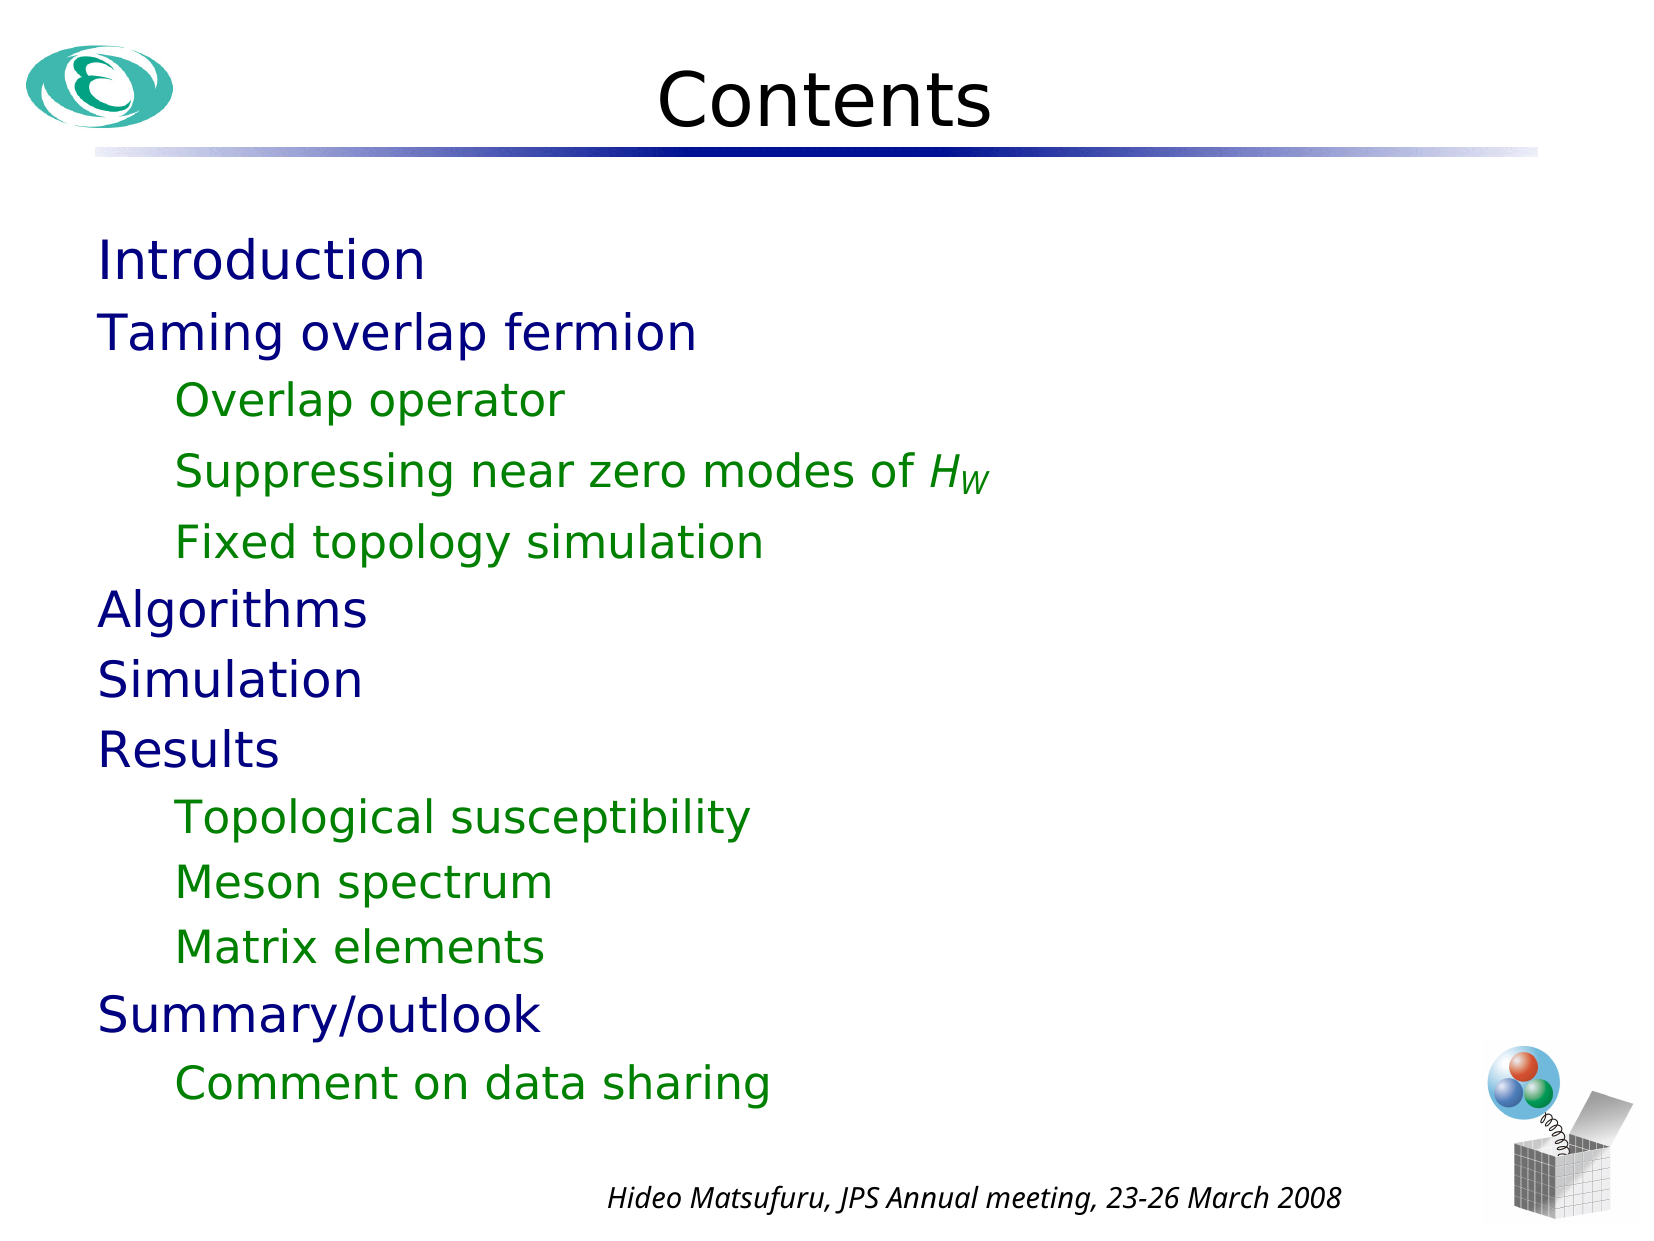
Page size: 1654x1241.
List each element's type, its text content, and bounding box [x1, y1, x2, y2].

picture [1482, 1039, 1639, 1226]
picture [20, 37, 179, 136]
title Contents [201, 47, 1450, 154]
picture [95, 147, 1538, 157]
list Introduction Taming overlap fermion Overlap operator Suppressing near zero modes of HW Fixed topology simulation Algorithms Simulation Results Topological susceptibility Meson spectrum Matrix elements Summary/outlook Comment on data sharing [79, 229, 1532, 1108]
